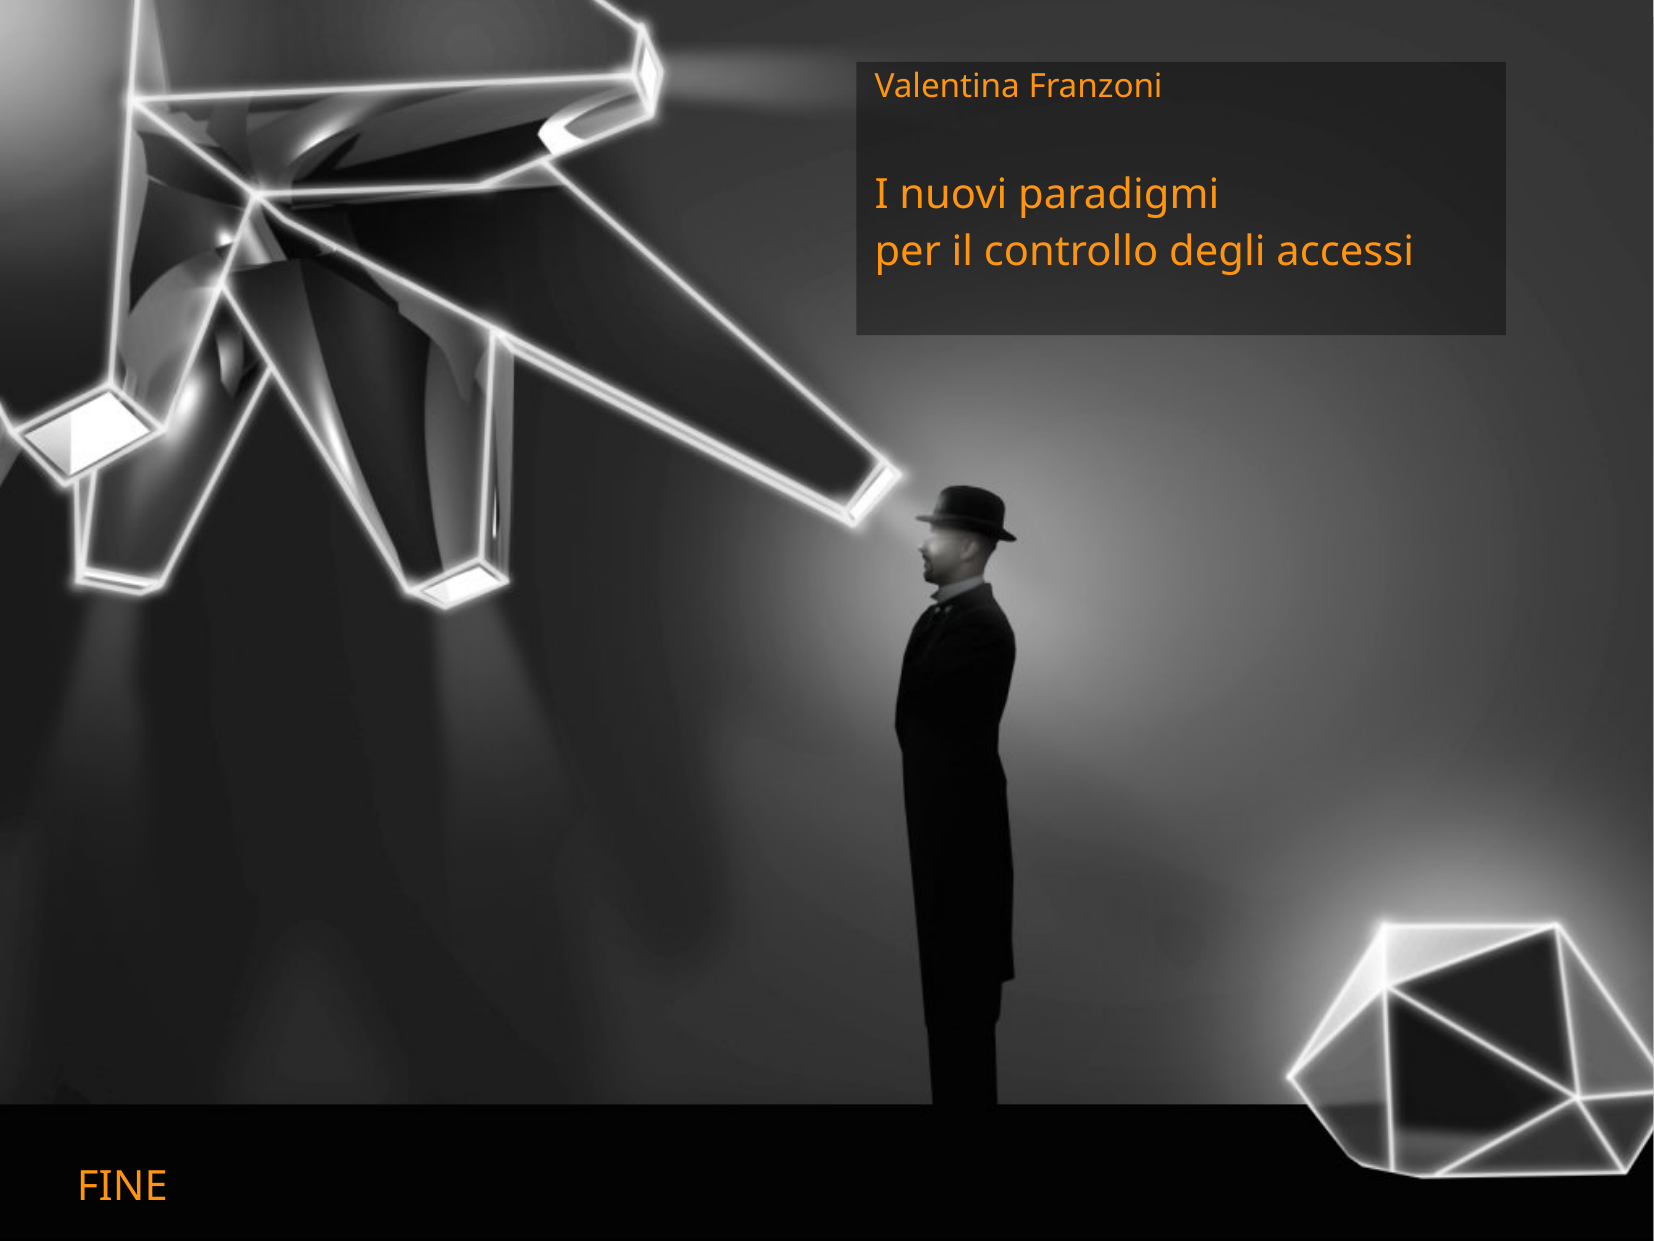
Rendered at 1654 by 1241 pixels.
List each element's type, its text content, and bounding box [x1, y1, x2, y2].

picture [0, 0, 1654, 1241]
title Valentina Franzoni I nuovi paradigmi per il controllo degli accessi [856, 77, 1506, 320]
title FINE [76, 1139, 1465, 1229]
